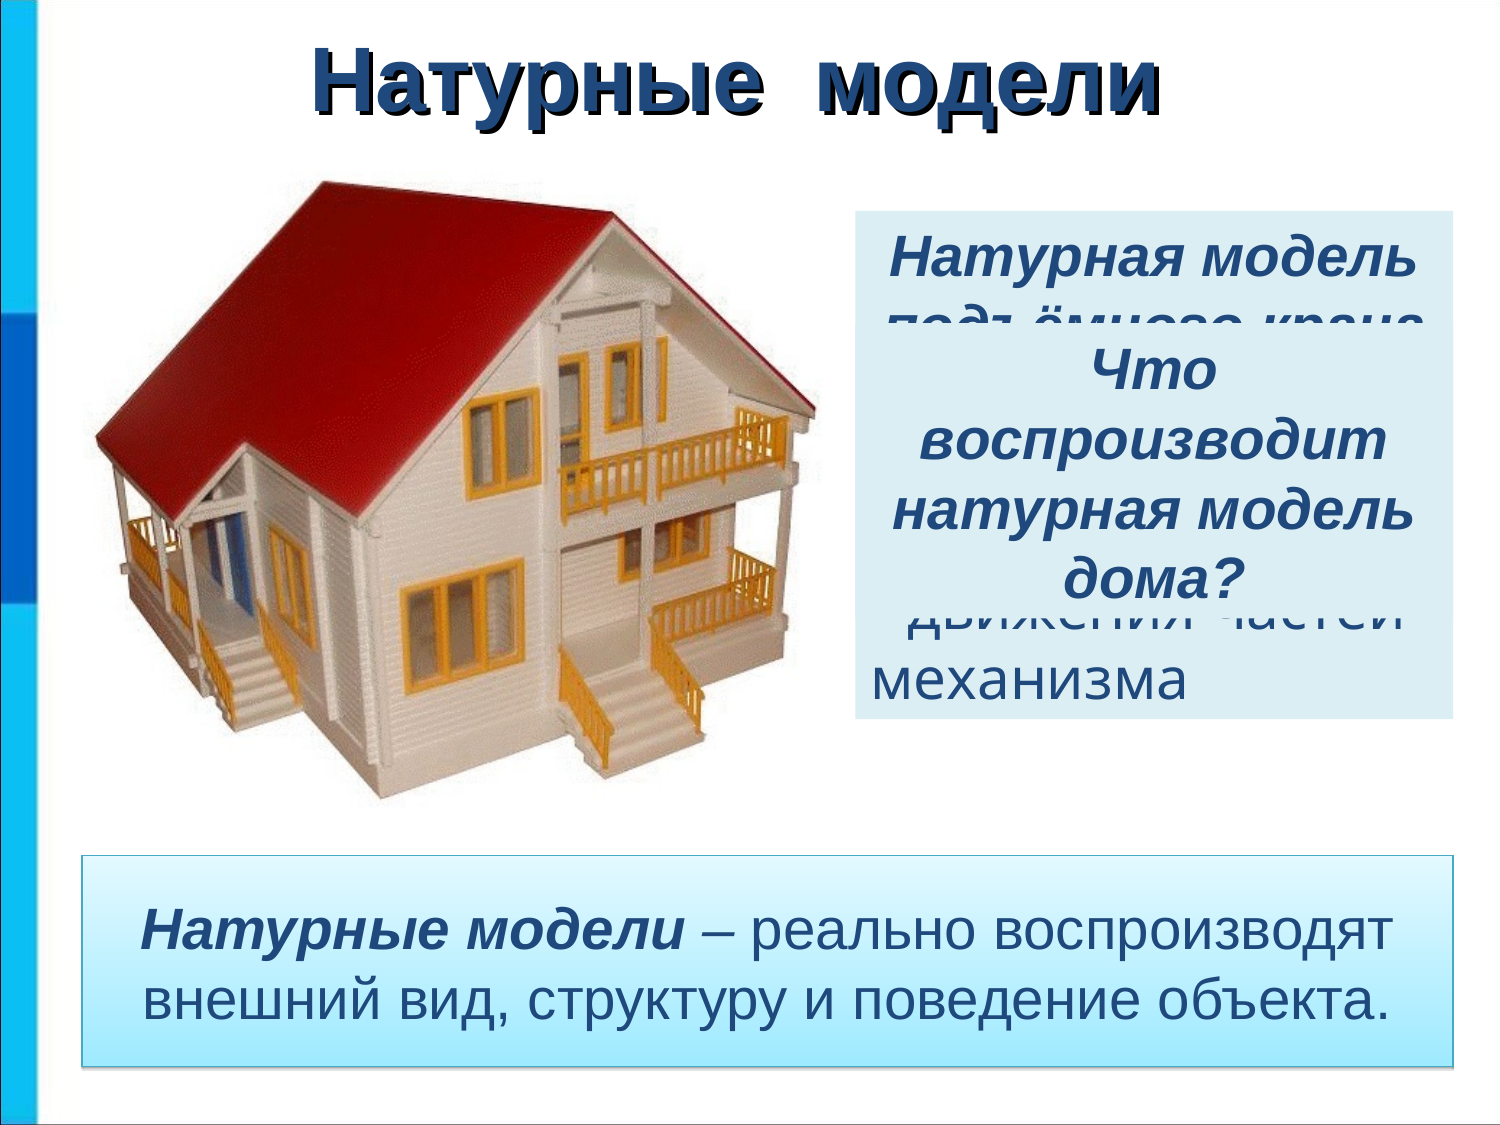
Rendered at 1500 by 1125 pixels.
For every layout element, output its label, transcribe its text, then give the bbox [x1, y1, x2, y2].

text_box Что воспроизводит натурная модель дома? [855, 323, 1454, 619]
picture [0, 0, 1500, 1125]
text_box Натурная модель подъёмного крана воспроизводит: состав; движения частей механизма [855, 619, 1454, 720]
title Натурные модели – реально воспроизводят внешний вид, структуру и поведение объекта. [81, 855, 1454, 1067]
text_box Натурные модели [294, 11, 1203, 138]
text_box Натурная модель подъёмного крана воспроизводит: состав; движения частей механизма [855, 210, 1454, 323]
